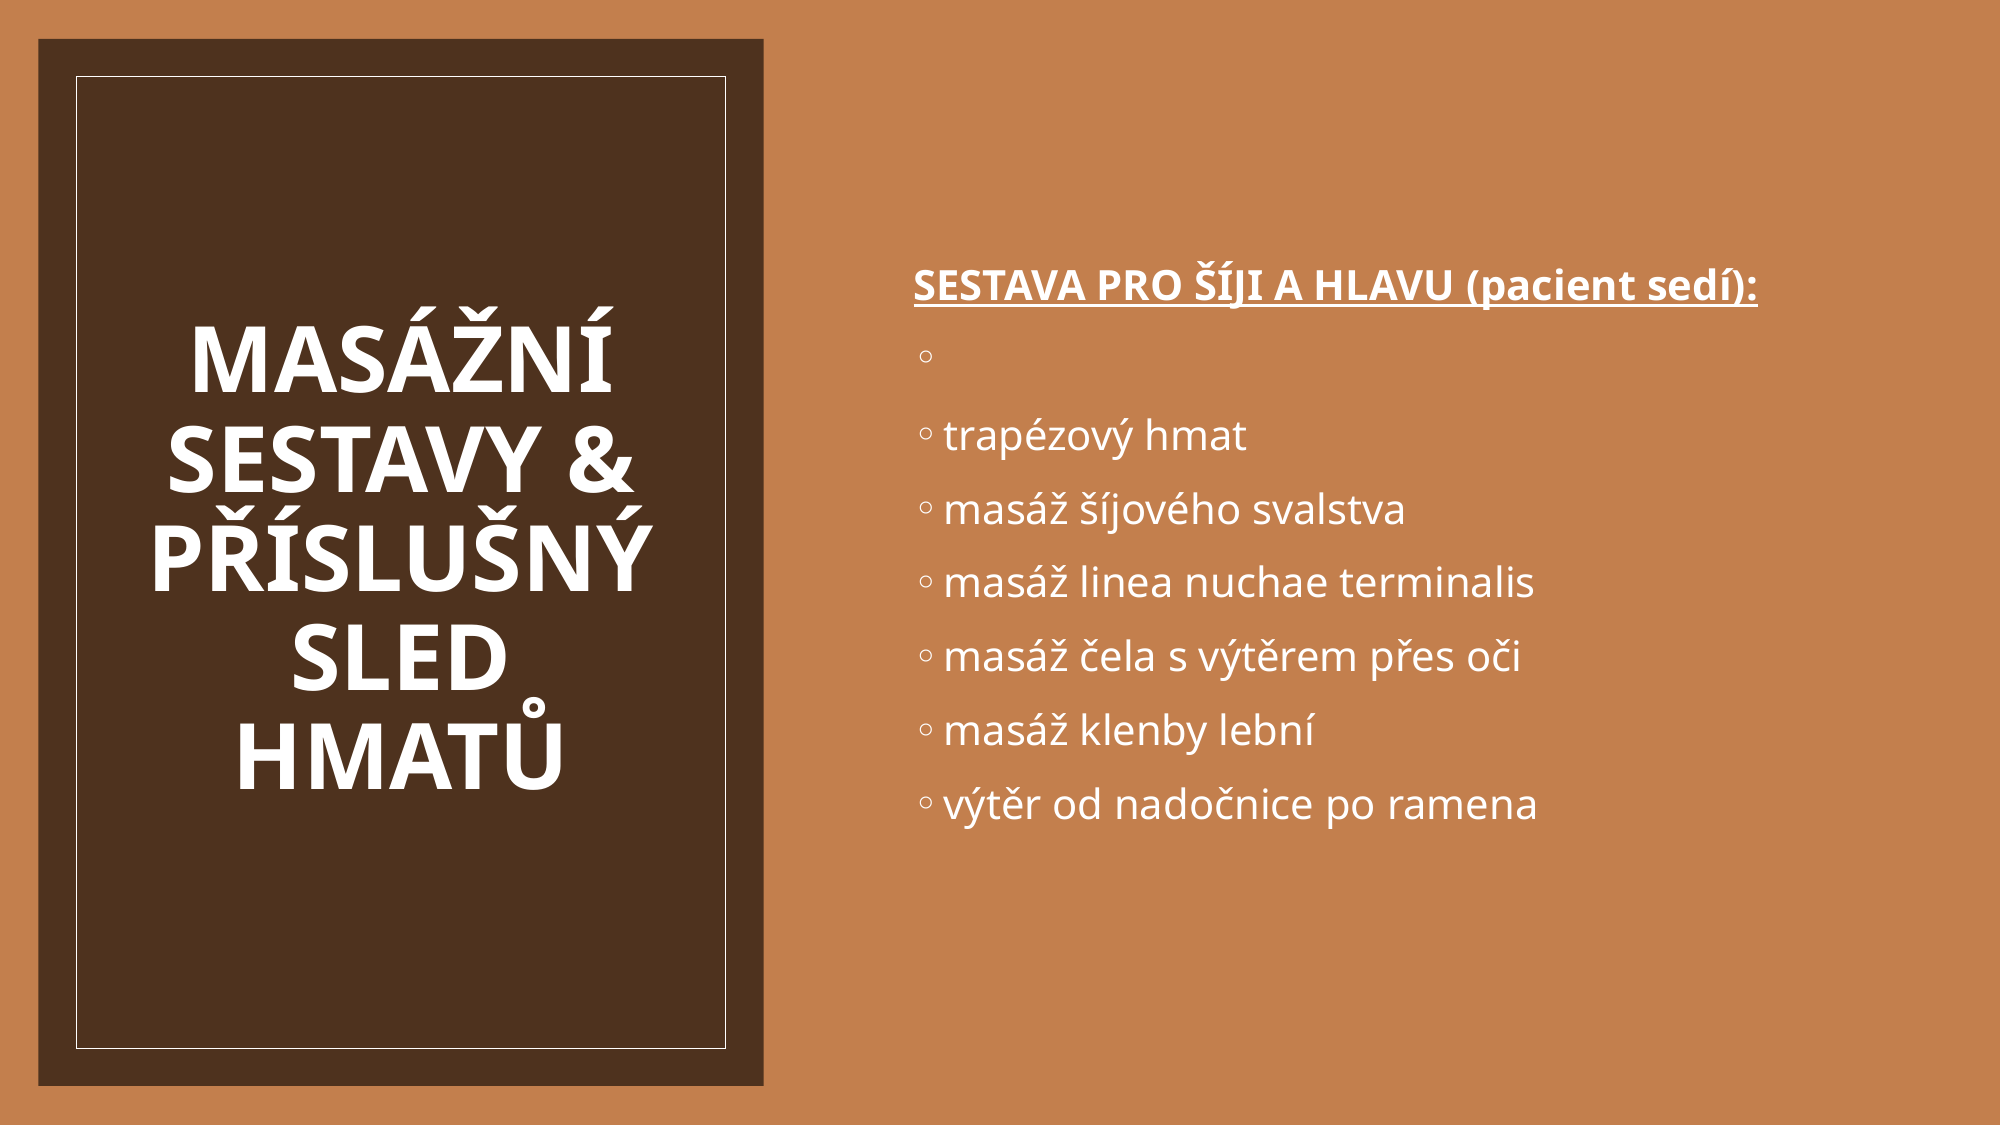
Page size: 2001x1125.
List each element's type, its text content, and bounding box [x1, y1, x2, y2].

list SESTAVA PRO ŠÍJI A HLAVU (pacient sedí): trapézový hmat masáž šíjového svalstva masáž linea nuchae terminalis masáž čela s výtěrem přes oči masáž klenby lební výtěr od nadočnice po ramena [898, 91, 1825, 991]
text_box [0, 0, 2000, 1125]
title MASÁŽNÍ SESTAVY & PŘÍSLUŠNÝ SLED HMATŮ [110, 143, 692, 980]
